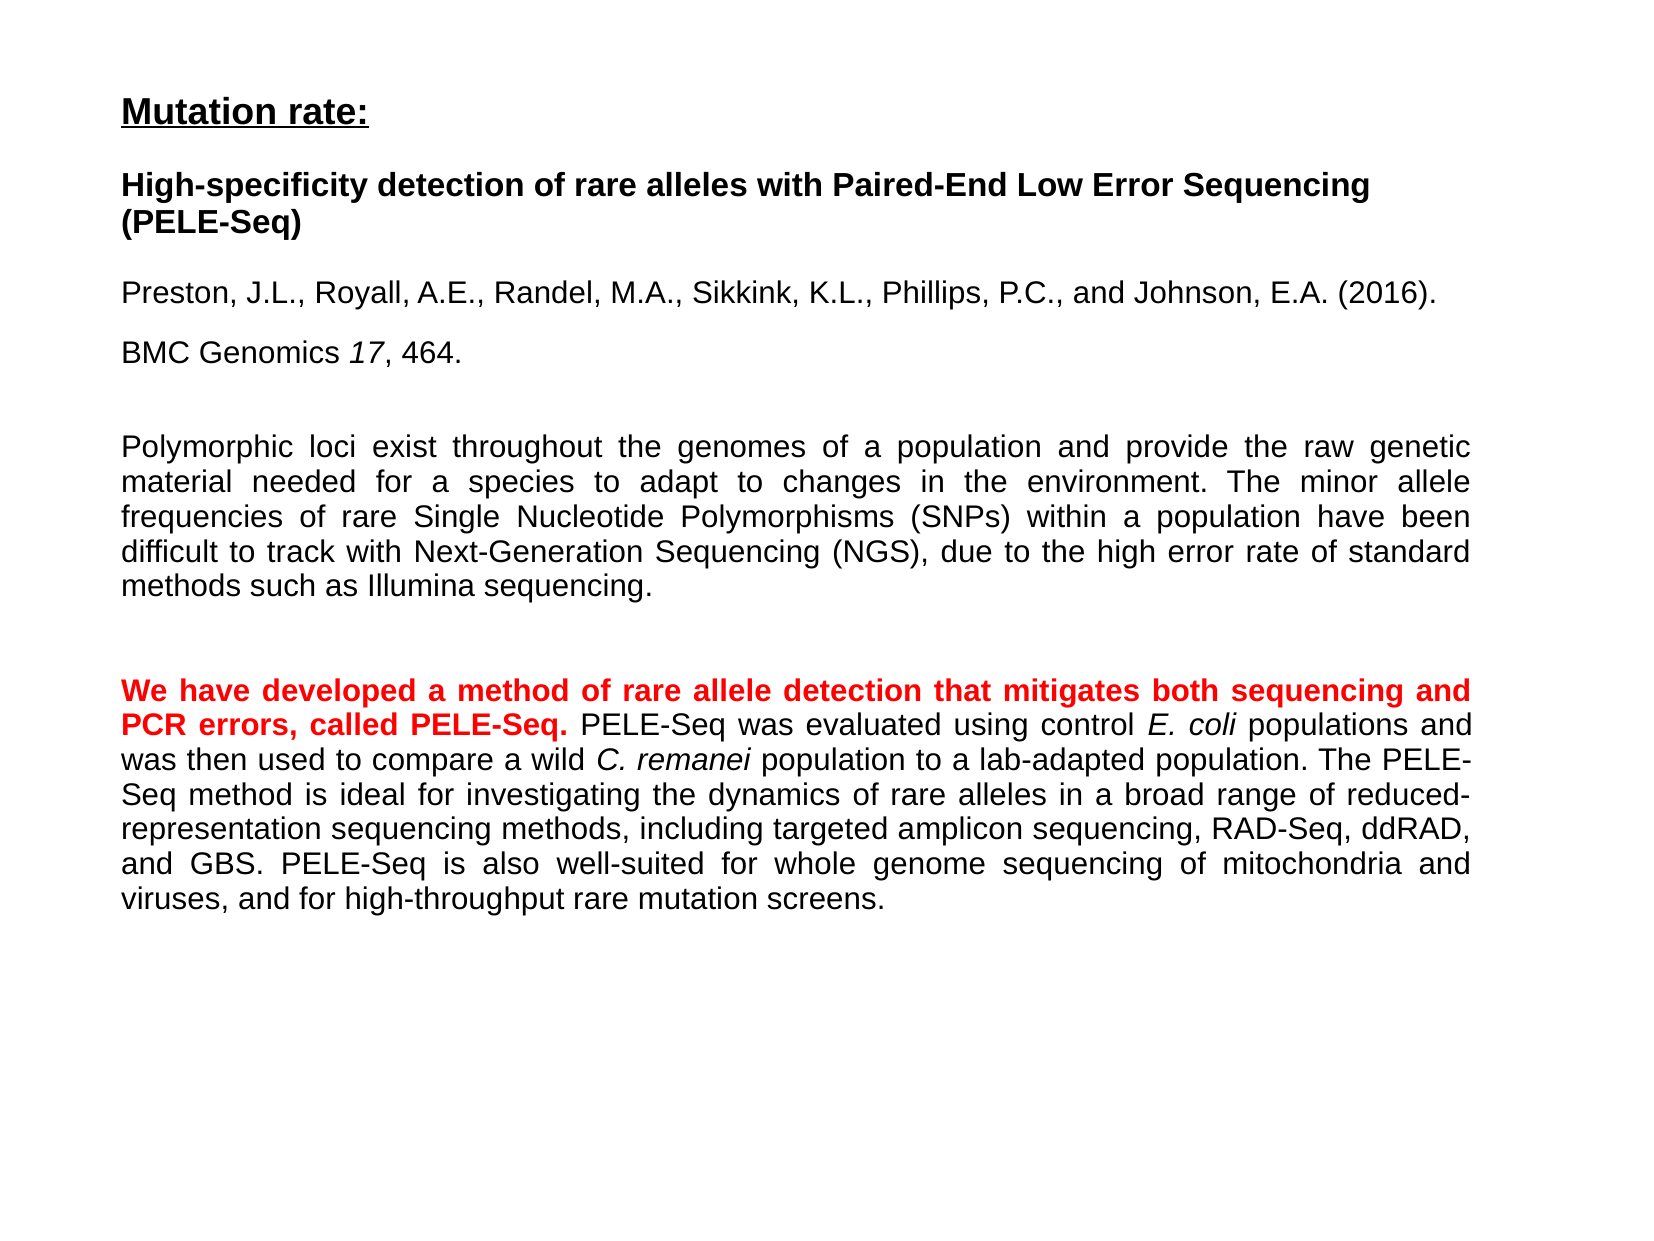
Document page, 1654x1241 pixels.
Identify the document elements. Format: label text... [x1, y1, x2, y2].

text_box Mutation rate: High-specificity detection of rare alleles with Paired-End Low Error Sequencing (PELE-Seq) Preston, J.L., Royall, A.E., Randel, M.A., Sikkink, K.L., Phillips, P.C., and Johnson, E.A. (2016). BMC Genomics 17, 464. Polymorphic loci exist throughout the genomes of a population and provide the raw genetic material needed for a species to adapt to changes in the environment. The minor allele frequencies of rare Single Nucleotide Polymorphisms (SNPs) within a population have been difficult to track with Next-Generation Sequencing (NGS), due to the high error rate of standard methods such as Illumina sequencing. We have developed a method of rare allele detection that mitigates both sequencing and PCR errors, called PELE-Seq. PELE-Seq was evaluated using control E. coli populations and was then used to compare a wild C. remanei population to a lab-adapted population. The PELE-Seq method is ideal for investigating the dynamics of rare alleles in a broad range of reduced-representation sequencing methods, including targeted amplicon sequencing, RAD-Seq, ddRAD, and GBS. PELE-Seq is also well-suited for whole genome sequencing of mitochondria and viruses, and for high-throughput rare mutation screens. [106, 82, 1489, 977]
